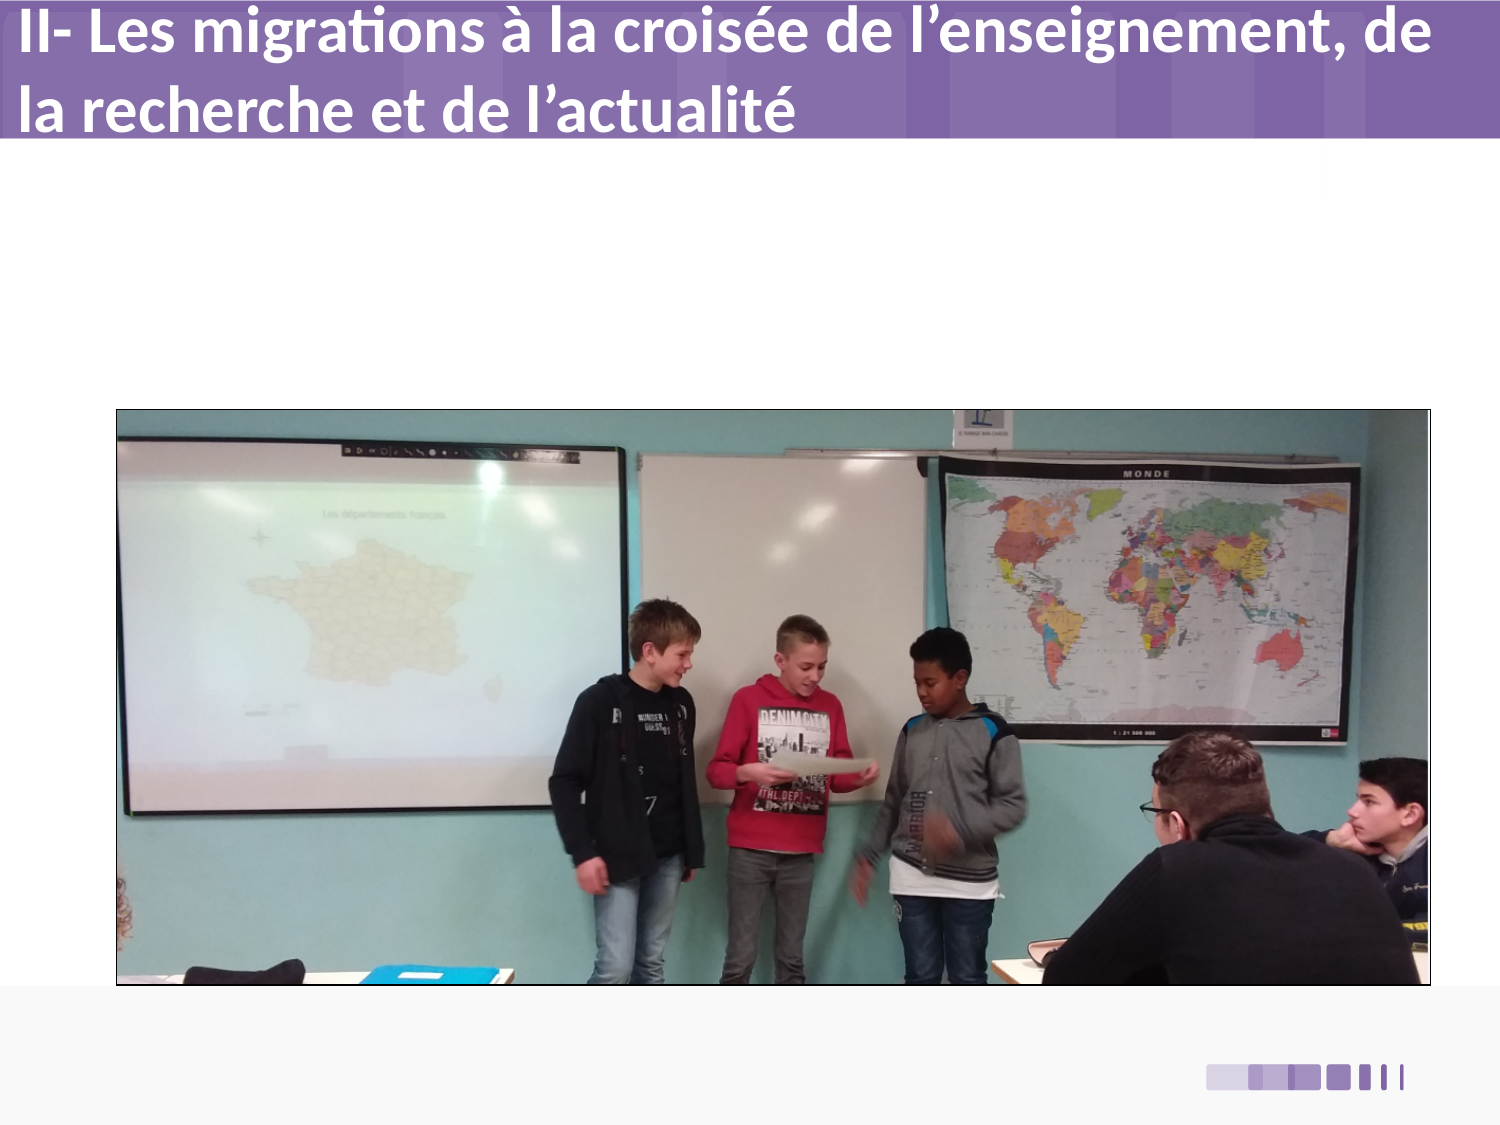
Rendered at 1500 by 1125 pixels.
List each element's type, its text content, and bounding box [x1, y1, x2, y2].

title II- Les migrations à la croisée de l’enseignement, de la recherche et de l’actualité [2, 0, 1500, 160]
picture [0, 0, 1500, 1125]
